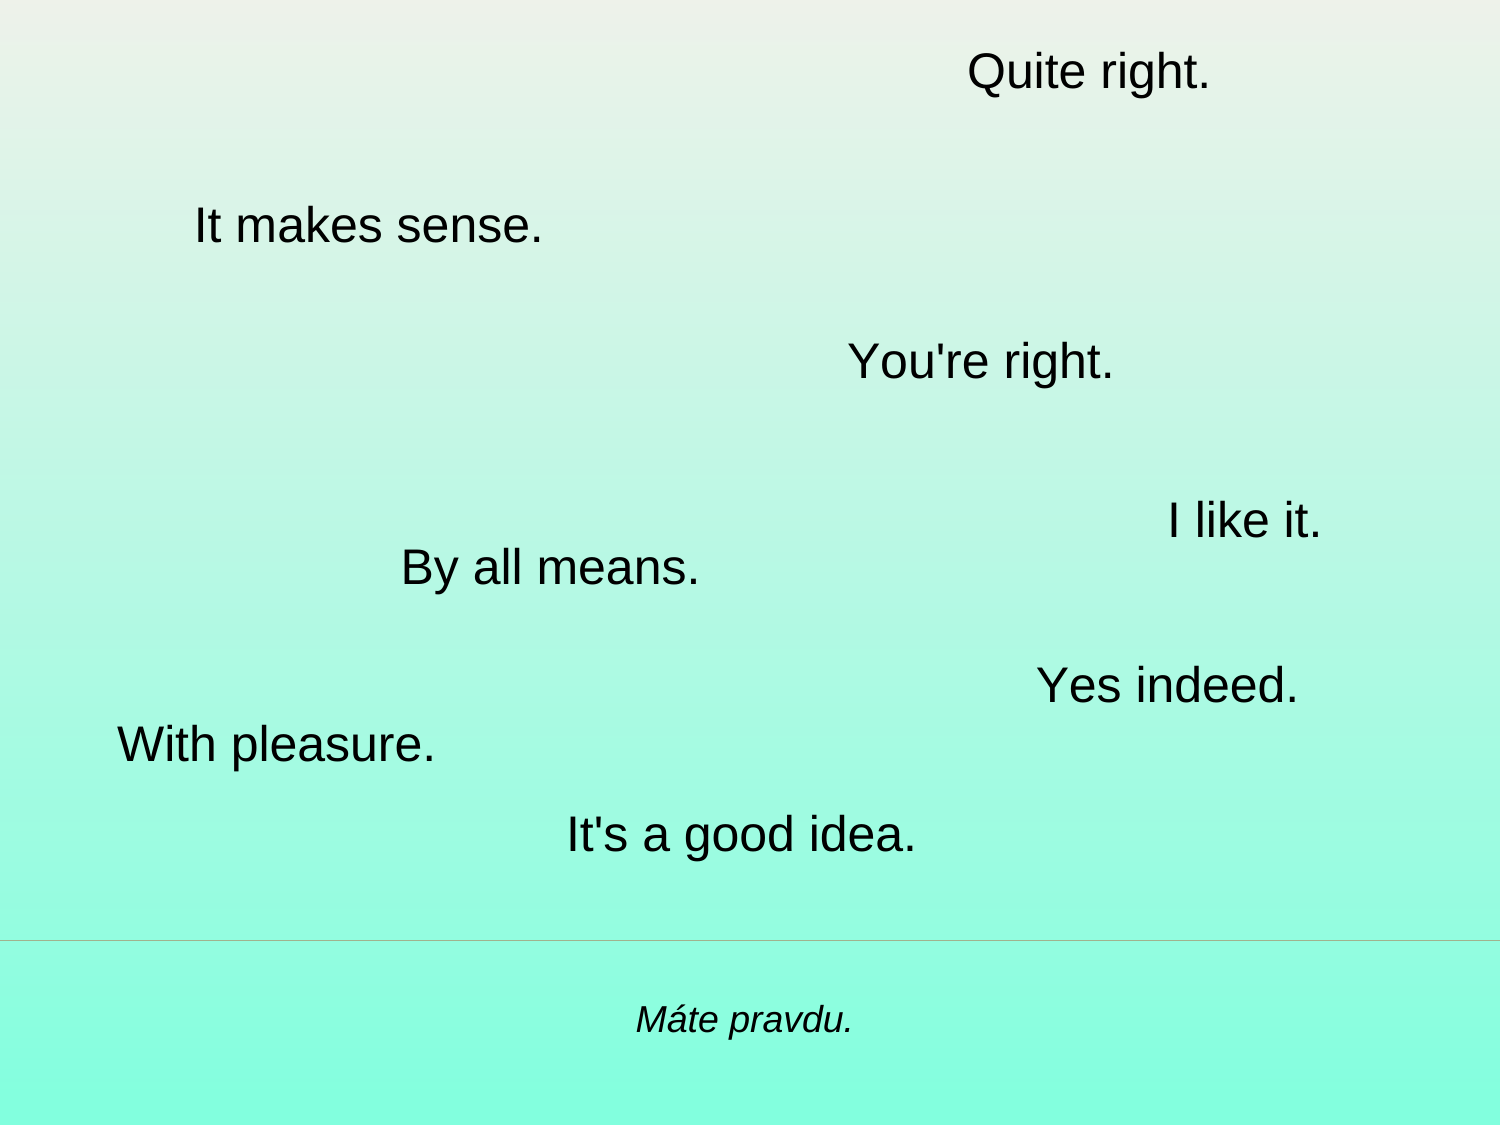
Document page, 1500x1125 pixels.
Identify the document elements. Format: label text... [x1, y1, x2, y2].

text_box Yes indeed. [1021, 645, 1315, 721]
text_box I like it. [1152, 479, 1338, 556]
text_box By all means. [385, 527, 716, 603]
text_box Máte pravdu. [620, 987, 870, 1049]
text_box With pleasure. [102, 704, 452, 780]
text_box Quite right. [952, 30, 1227, 107]
text_box You're right. [832, 321, 1131, 397]
text_box It's a good idea. [551, 793, 933, 870]
text_box It makes sense. [178, 184, 560, 261]
